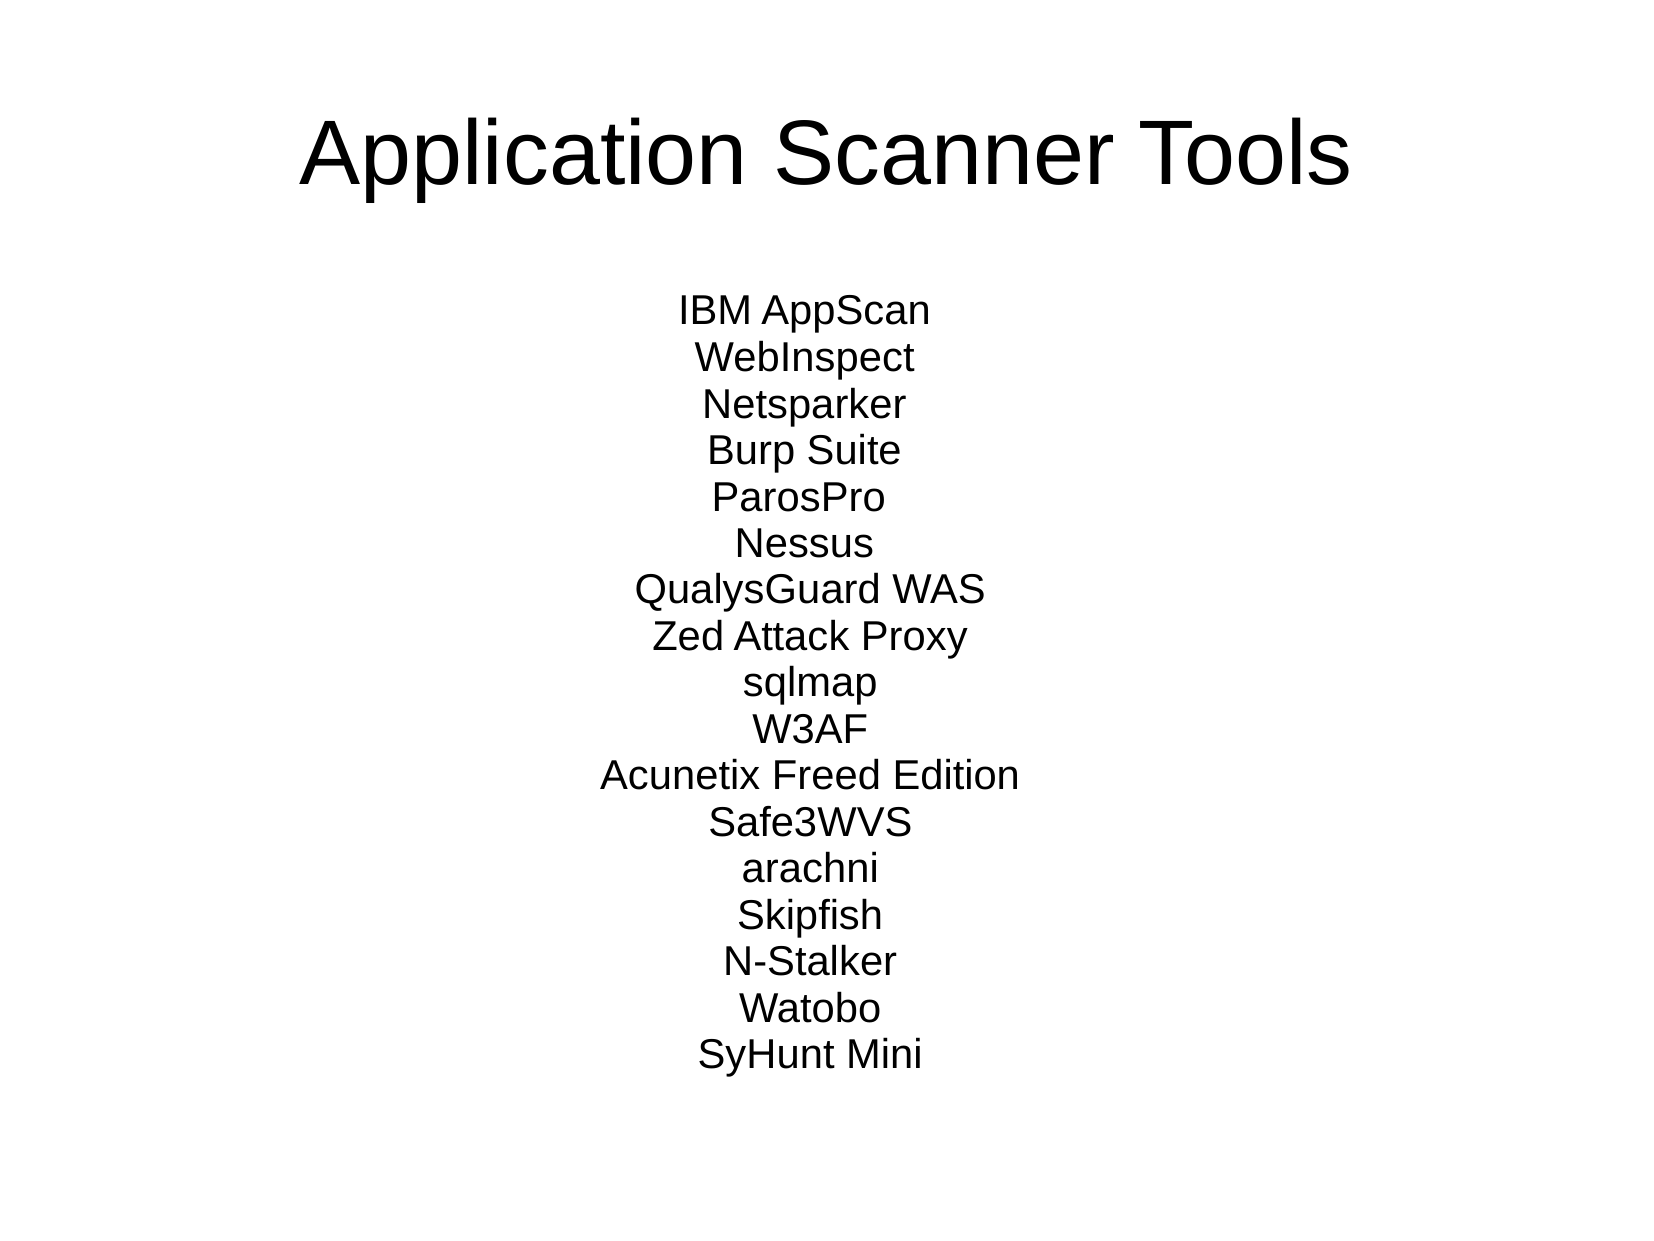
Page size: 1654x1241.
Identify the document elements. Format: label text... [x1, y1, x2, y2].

title Application Scanner Tools [82, 49, 1571, 257]
subtitle IBM AppScan WebInspect Netsparker Burp Suite ParosPro Nessus QualysGuard WAS Zed Attack Proxy sqlmap W3AF Acunetix Freed Edition Safe3WVS arachni Skipfish N-Stalker Watobo SyHunt Mini [82, 284, 1538, 1081]
